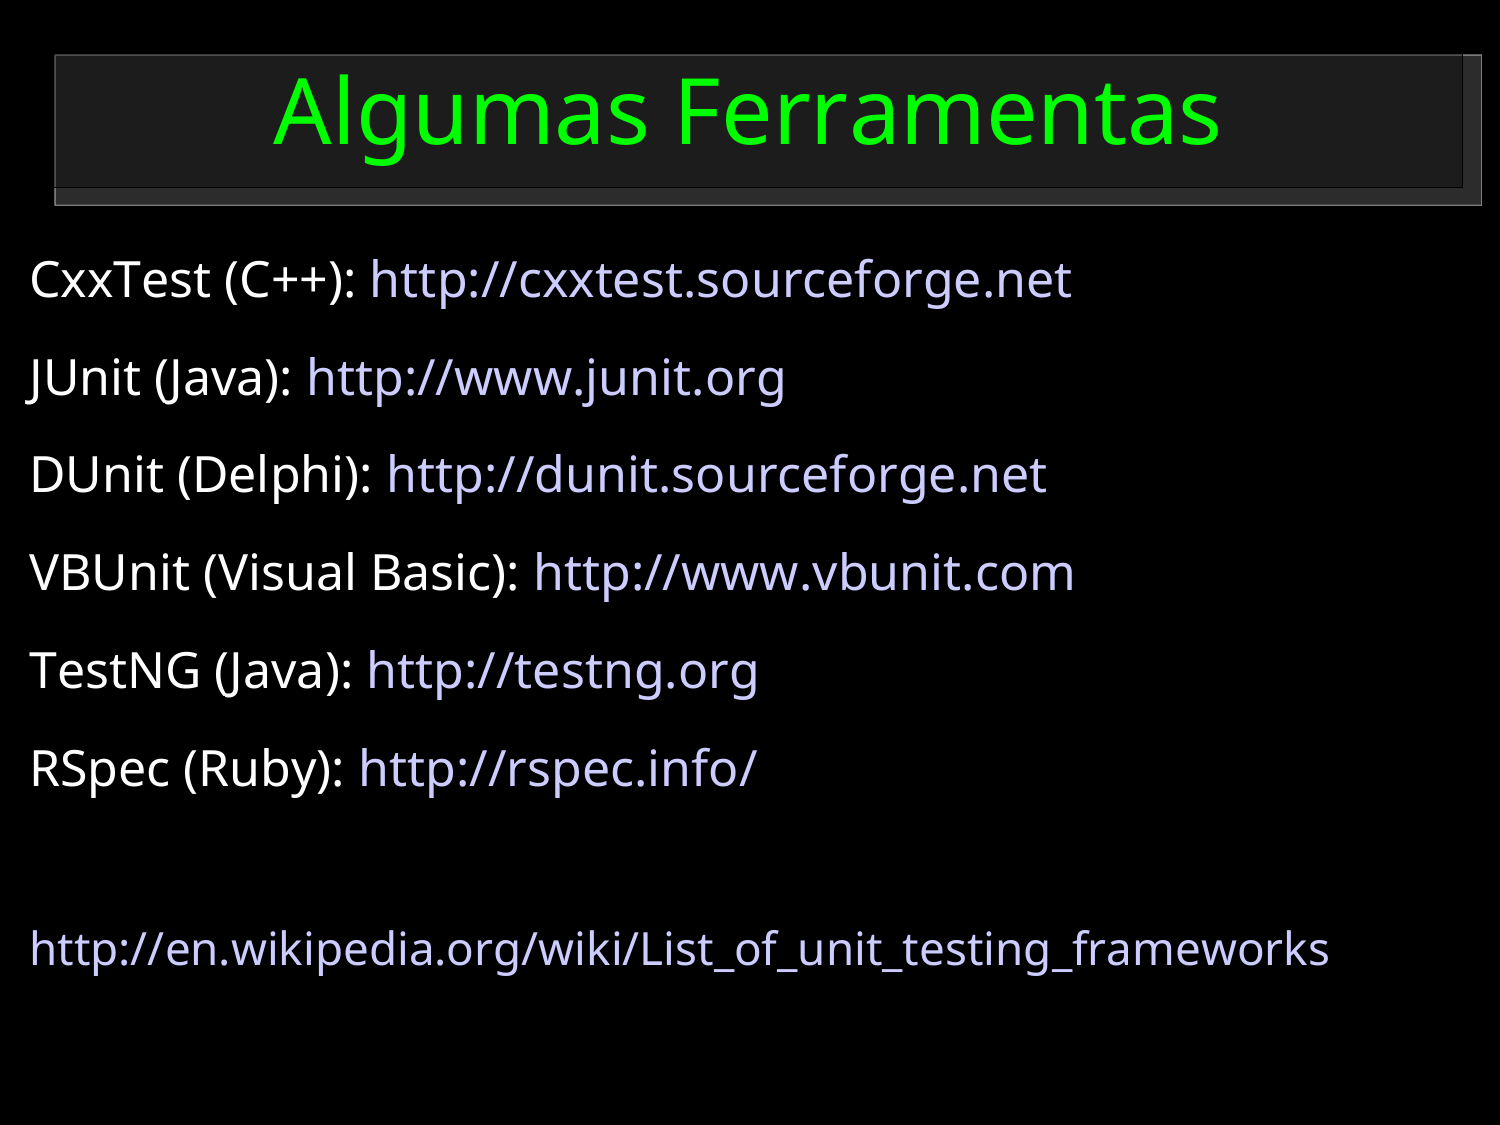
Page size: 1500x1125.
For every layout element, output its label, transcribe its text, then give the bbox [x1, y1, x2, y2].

list CxxTest (C++): http://cxxtest.sourceforge.net JUnit (Java): http://www.junit.org DUnit (Delphi): http://dunit.sourceforge.net VBUnit (Visual Basic): http://www.vbunit.com TestNG (Java): http://testng.org RSpec (Ruby): http://rspec.info/ http://en.wikipedia.org/wiki/List_of_unit_testing_frameworks [29, 243, 1469, 1073]
title Algumas Ferramentas [29, 38, 1469, 180]
